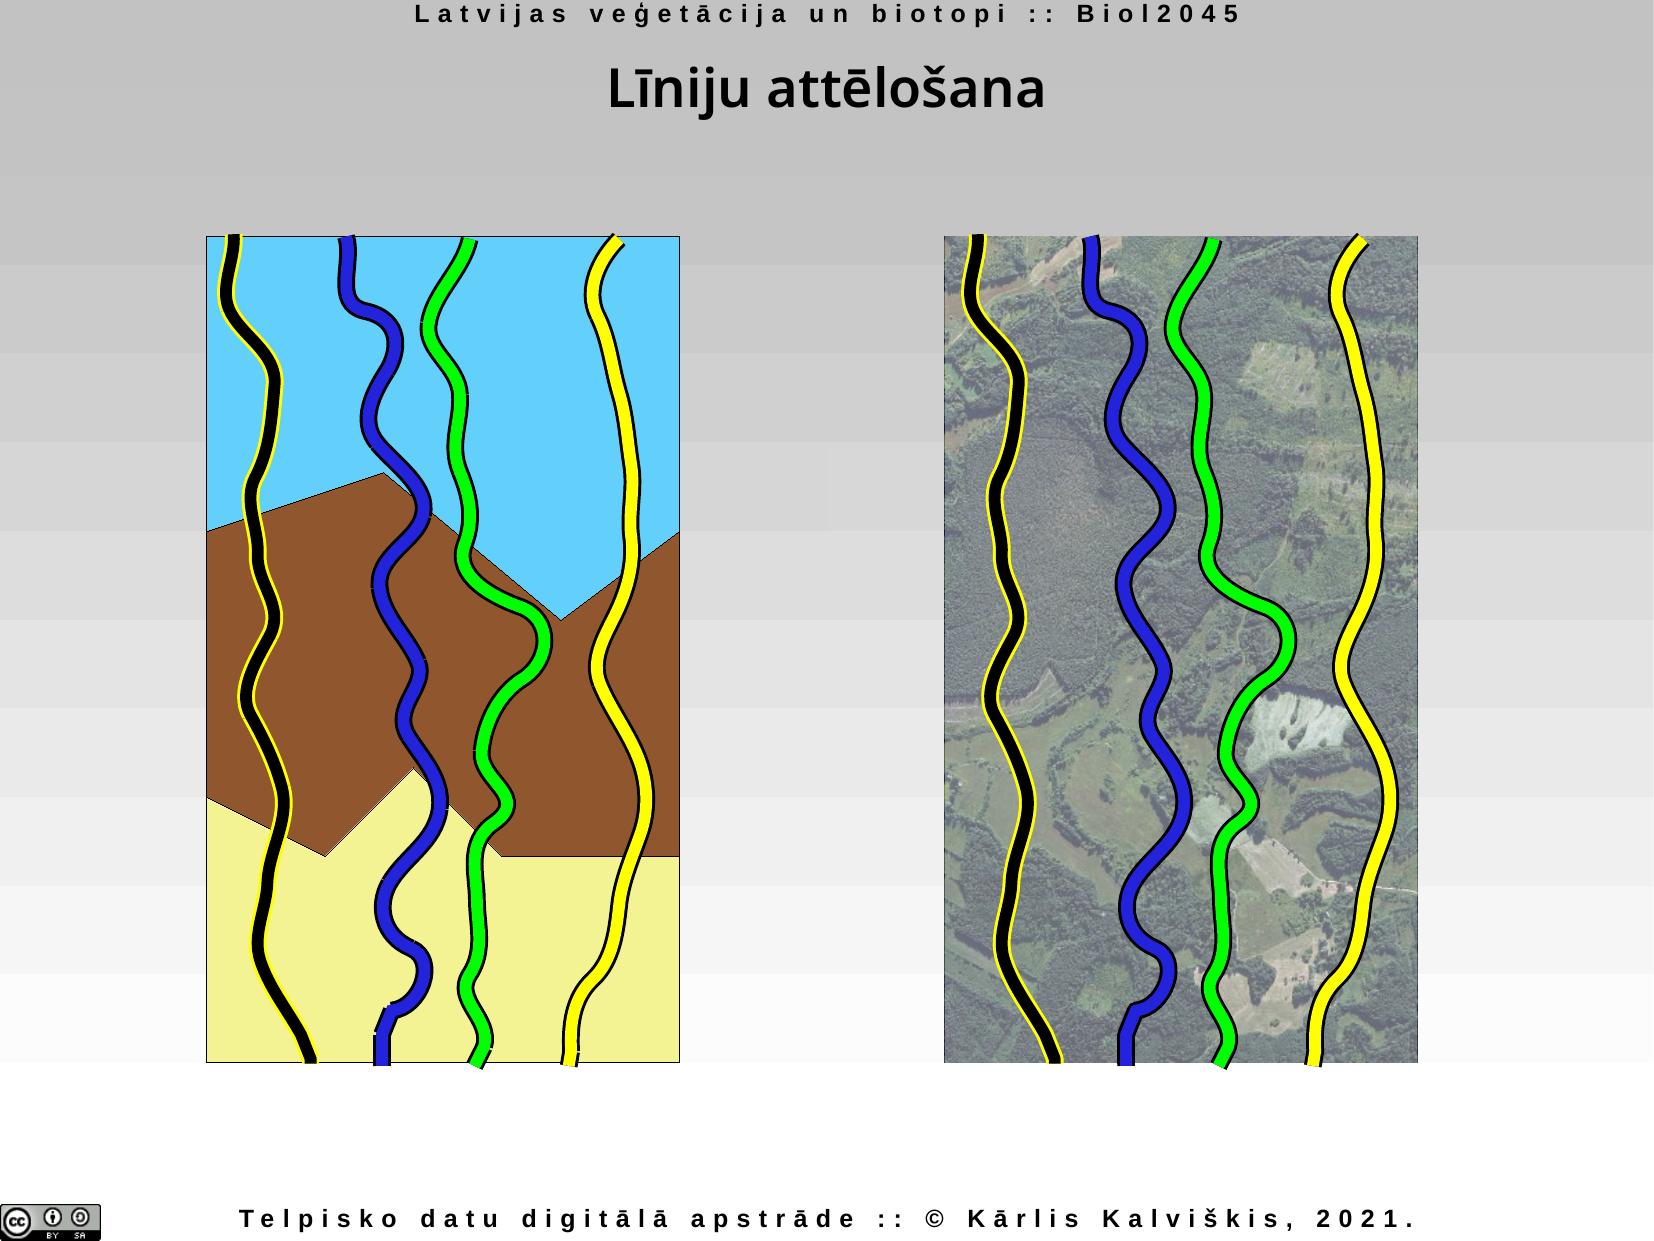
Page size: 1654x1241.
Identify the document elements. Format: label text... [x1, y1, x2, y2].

picture [0, 0, 1654, 1241]
text_box [235, 236, 431, 1063]
text_box [356, 236, 535, 1063]
text_box [1323, 236, 1418, 1063]
text_box [1182, 236, 1381, 1063]
text_box [944, 236, 1045, 1063]
text_box [1100, 236, 1279, 1063]
text_box [579, 236, 680, 1063]
text_box [206, 236, 302, 1063]
title Līniju attēlošana [29, 49, 1625, 296]
text_box [438, 236, 637, 1063]
text_box [979, 236, 1175, 1063]
